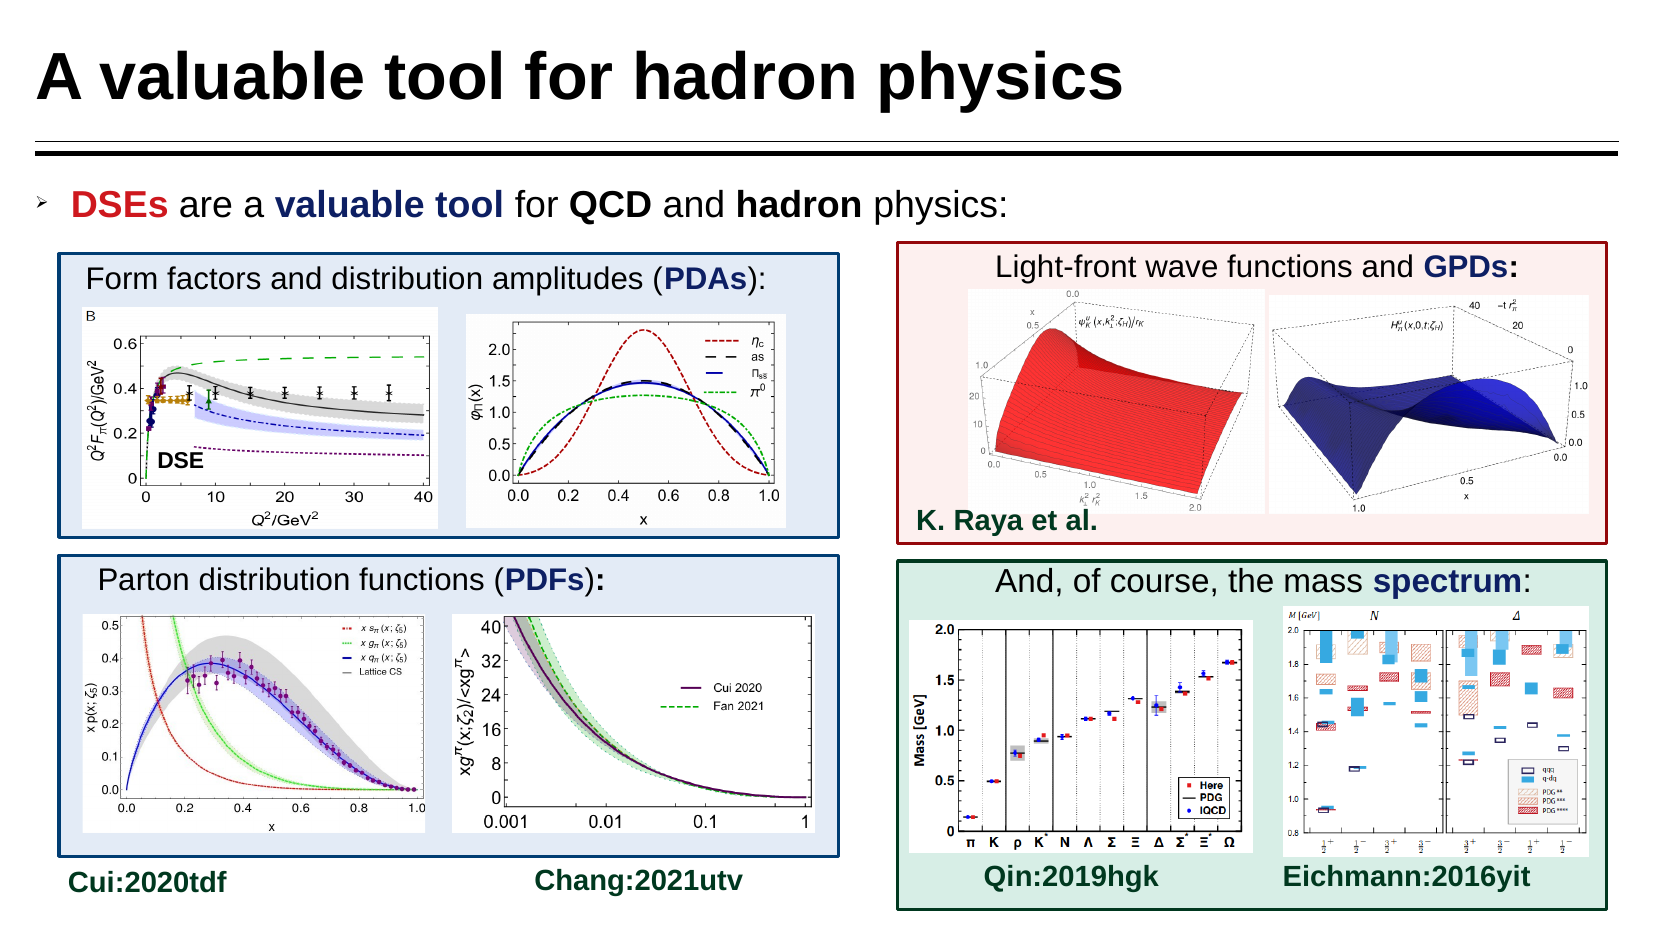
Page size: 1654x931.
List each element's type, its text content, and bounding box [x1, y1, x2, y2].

text_box [897, 242, 980, 544]
list DSEs are a valuable tool for QCD and hadron physics: [35, 177, 1111, 237]
picture [1269, 295, 1589, 514]
title A valuable tool for hadron physics [35, 0, 1300, 154]
text_box [58, 253, 839, 538]
text_box [1583, 561, 1607, 910]
text_box K. Raya et al. [901, 496, 1193, 553]
picture [82, 307, 438, 529]
text_box And, of course, the mass spectrum: [980, 555, 1583, 645]
text_box Qin:2019hgk [969, 852, 1211, 910]
picture [909, 620, 1253, 853]
text_box Chang:2021utv [519, 856, 845, 914]
text_box [1211, 645, 1283, 910]
text_box Parton distribution functions (PDFs): [82, 555, 686, 645]
text_box Form factors and distribution amplitudes (PDAs): [70, 253, 851, 343]
picture [968, 289, 1265, 514]
picture [1283, 606, 1589, 852]
picture [452, 614, 815, 833]
text_box [1193, 242, 1607, 544]
text_box [58, 555, 839, 857]
picture [466, 314, 786, 528]
text_box Light-front wave functions and GPDs: [980, 242, 1583, 332]
text_box Eichmann:2016yit [1267, 852, 1595, 910]
text_box Cui:2020tdf [53, 858, 378, 916]
text_box [897, 561, 980, 910]
text_box DSE [142, 440, 220, 482]
